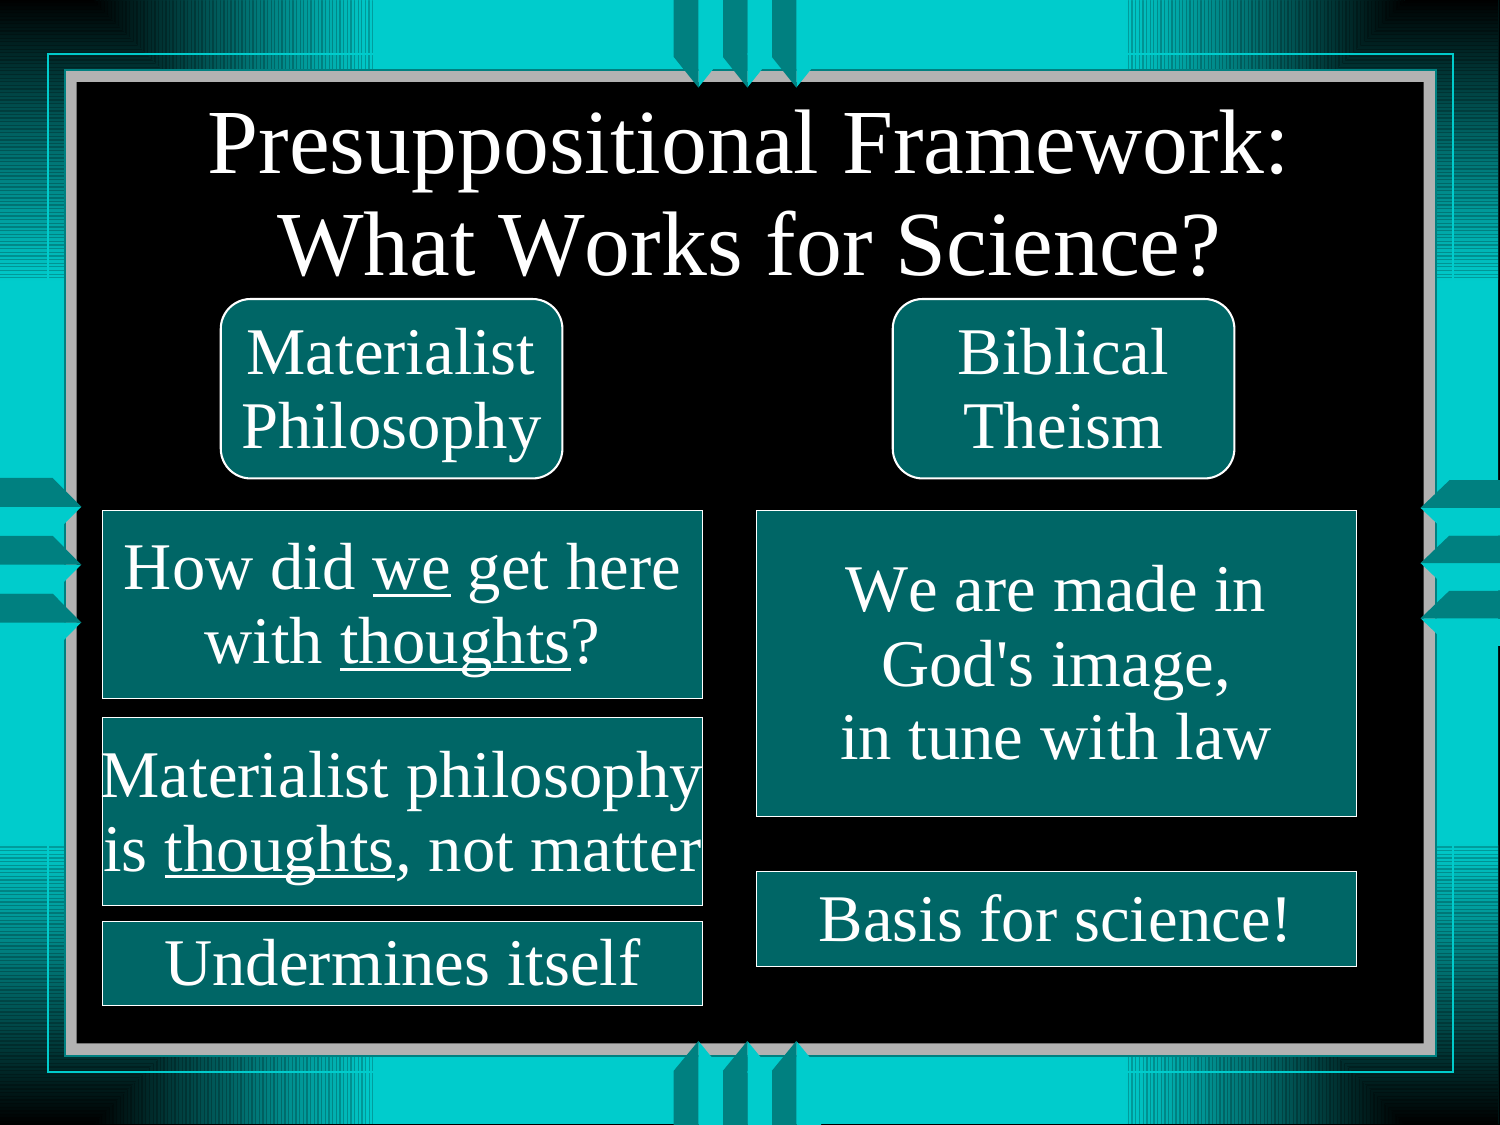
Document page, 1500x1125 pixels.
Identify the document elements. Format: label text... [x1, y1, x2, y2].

text_box How did we get here with thoughts? [102, 510, 703, 699]
text_box Undermines itself [102, 921, 703, 1006]
text_box Biblical Theism [892, 298, 1235, 479]
text_box Materialist Philosophy [220, 298, 563, 479]
title Presuppositional Framework: What Works for Science? [112, 70, 1388, 317]
text_box Materialist philosophy is thoughts, not matter [102, 717, 703, 906]
text_box We are made in God's image, in tune with law [756, 510, 1357, 817]
text_box Basis for science! [756, 871, 1357, 967]
